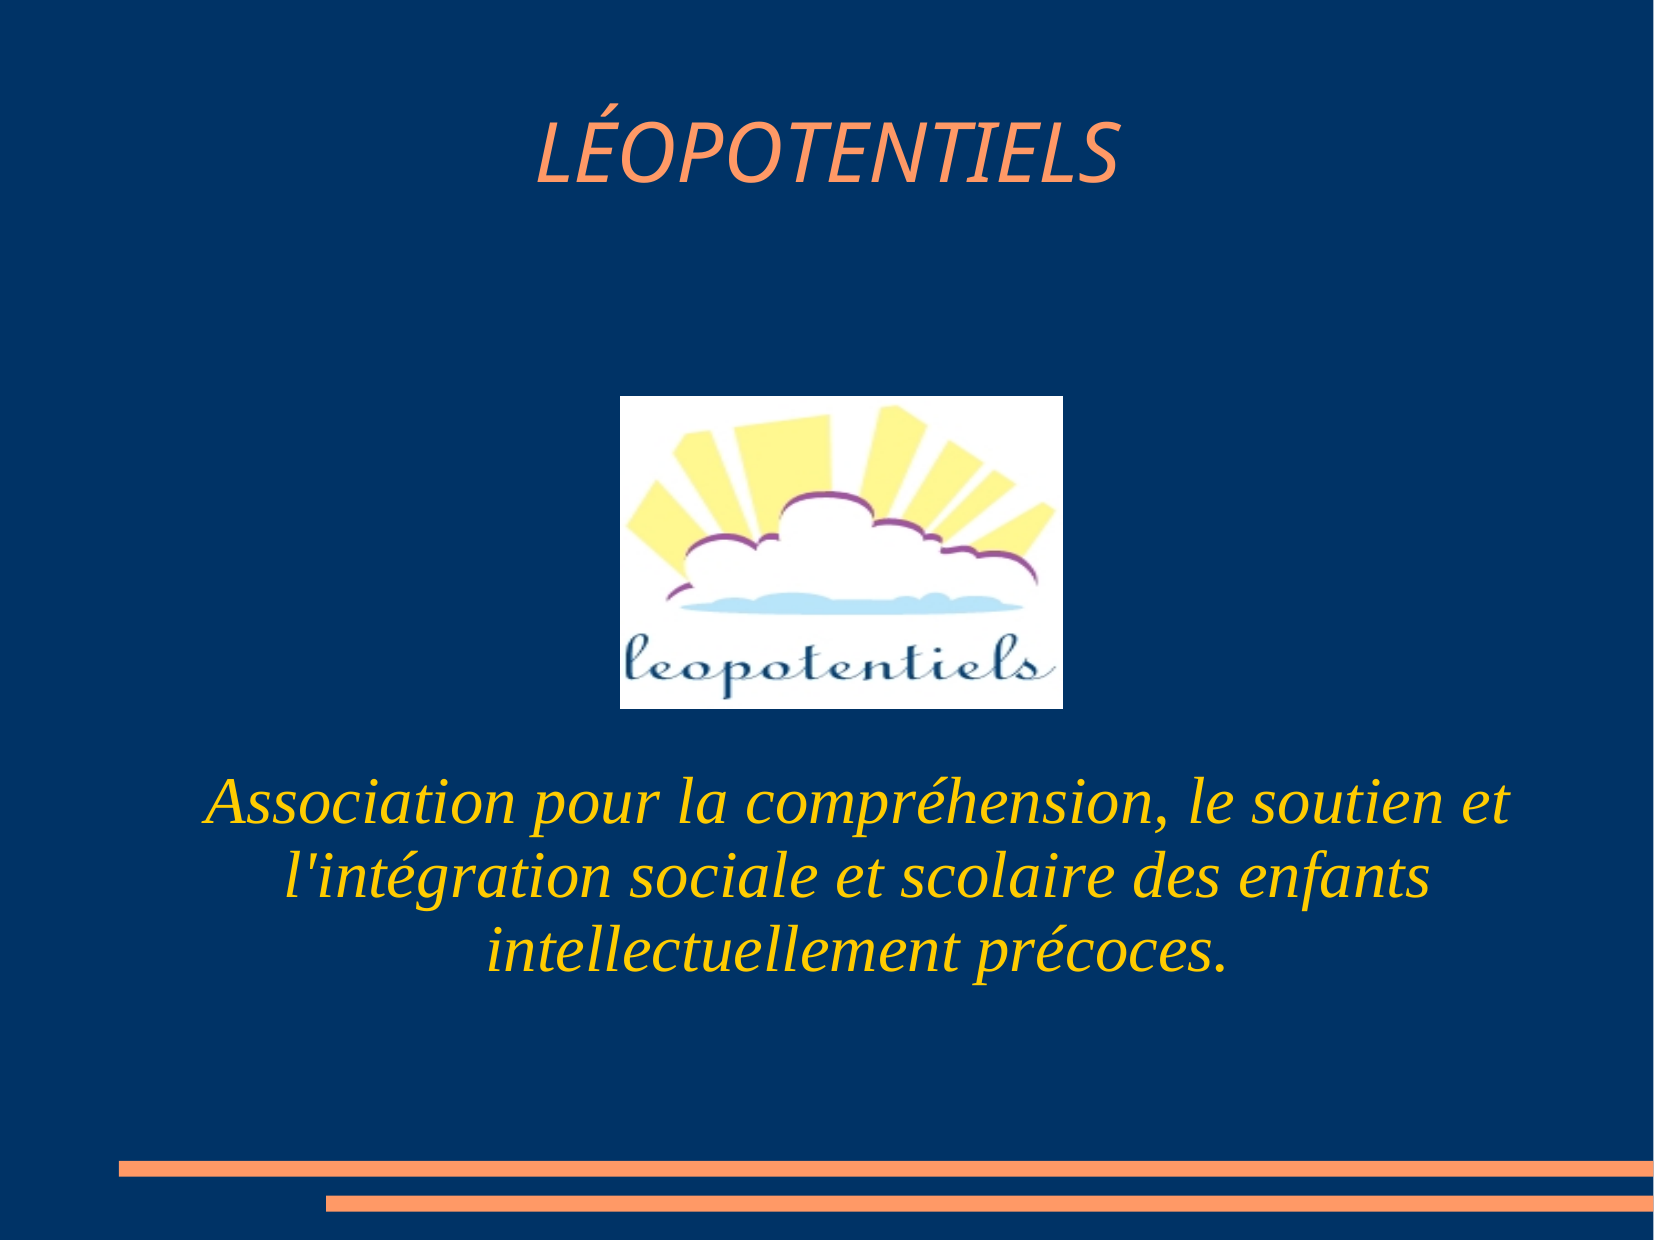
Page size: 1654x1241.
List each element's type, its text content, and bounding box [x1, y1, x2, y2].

subtitle Association pour la compréhension, le soutien et l'intégration sociale et scolaire des enfants intellectuellement précoces. [121, 329, 1561, 1125]
title LÉOPOTENTIELS [121, 53, 1534, 246]
picture [620, 396, 1063, 709]
